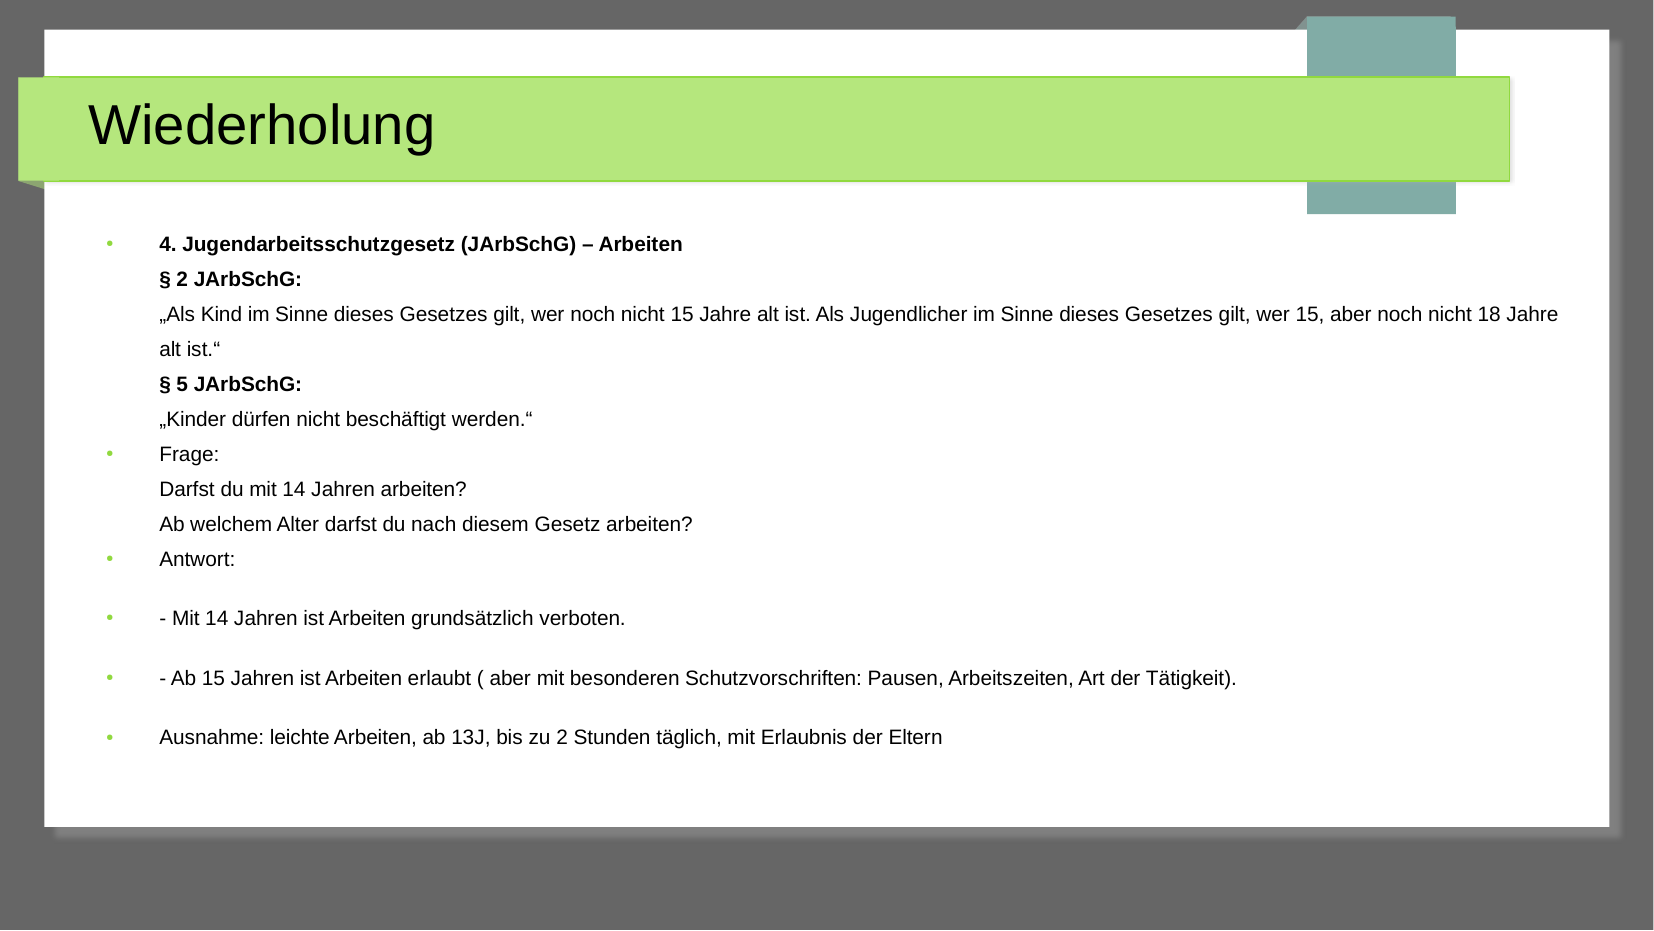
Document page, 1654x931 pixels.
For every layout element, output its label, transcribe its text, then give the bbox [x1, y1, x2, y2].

list 4. Jugendarbeitsschutzgesetz (JArbSchG) – Arbeiten § 2 JArbSchG: „Als Kind im Sinne dieses Gesetzes gilt, wer noch nicht 15 Jahre alt ist. Als Jugendlicher im Sinne dieses Gesetzes gilt, wer 15, aber noch nicht 18 Jahre alt ist.“ § 5 JArbSchG: „Kinder dürfen nicht beschäftigt werden.“ Frage: Darfst du mit 14 Jahren arbeiten? Ab welchem Alter darfst du nach diesem Gesetz arbeiten? Antwort: - Mit 14 Jahren ist Arbeiten grundsätzlich verboten. - Ab 15 Jahren ist Arbeiten erlaubt ( aber mit besonderen Schutzvorschriften: Pausen, Arbeitszeiten, Art der Tätigkeit). Ausnahme: leichte Arbeiten, ab 13J, bis zu 2 Stunden täglich, mit Erlaubnis der Eltern [88, 221, 1565, 813]
title Wiederholung [88, 73, 1506, 178]
